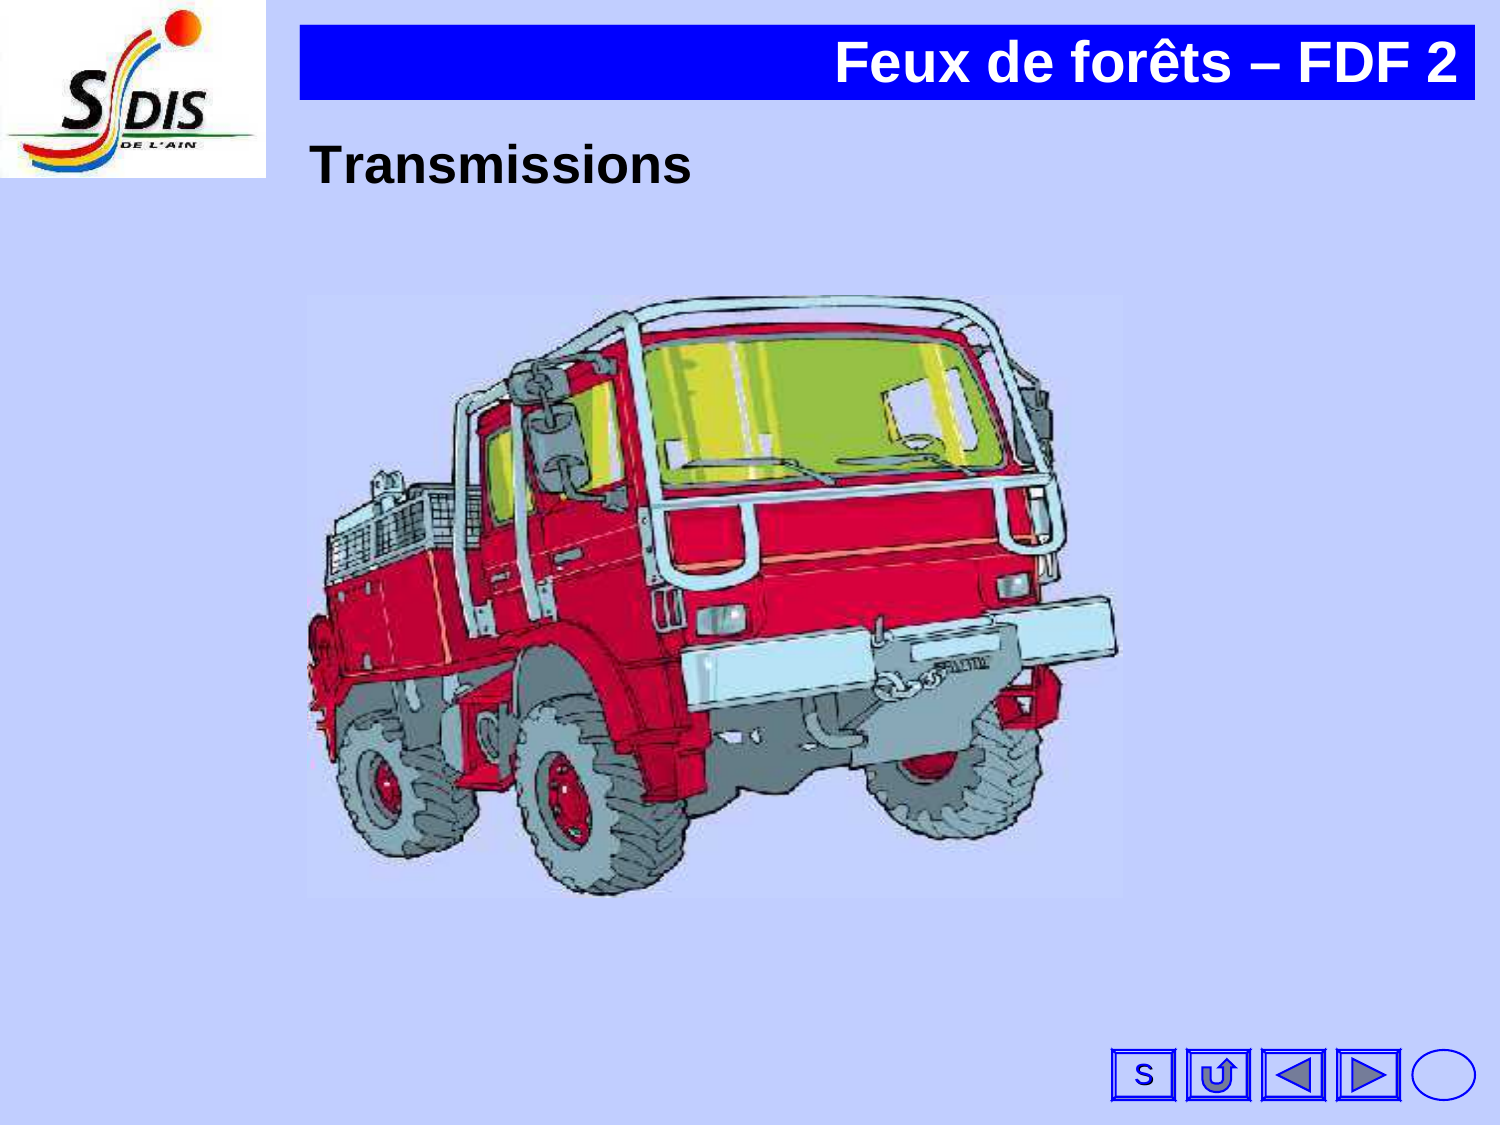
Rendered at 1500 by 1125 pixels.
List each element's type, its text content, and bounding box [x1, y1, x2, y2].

text_box Transmissions [295, 130, 975, 207]
picture [307, 295, 1123, 898]
picture [0, 0, 266, 178]
text_box [1412, 1049, 1476, 1101]
text_box Feux de forêts – FDF 2 [299, 24, 1475, 100]
